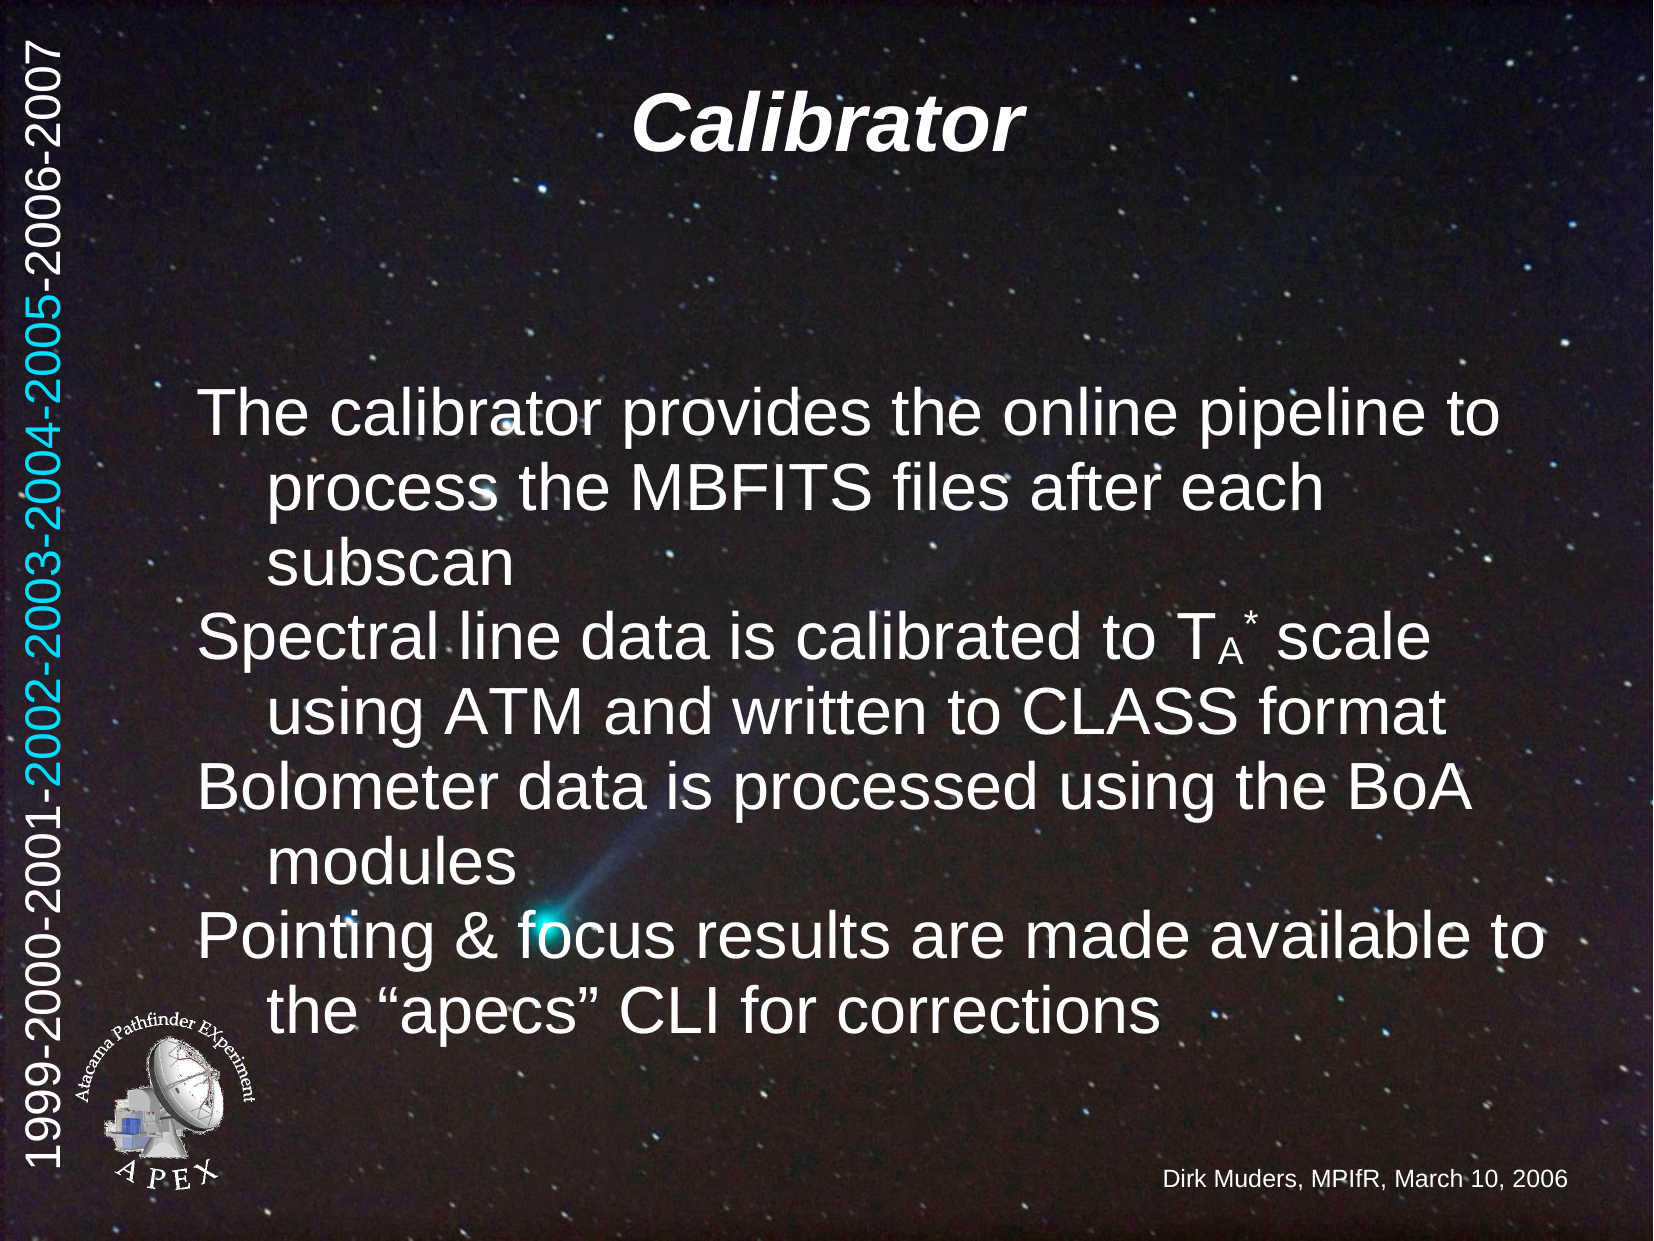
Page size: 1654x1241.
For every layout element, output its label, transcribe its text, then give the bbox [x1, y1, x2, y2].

list The calibrator provides the online pipeline to process the MBFITS files after each subscan Spectral line data is calibrated to TA* scale using ATM and written to CLASS format Bolometer data is processed using the BoA modules Pointing & focus results are made available to the “apecs” CLI for corrections [184, 375, 1575, 1157]
text_box 1999-2000-2001-2002-2003-2004-2005-2006-2007 [14, 38, 76, 1172]
picture [0, 0, 1653, 1241]
title Calibrator [121, 19, 1534, 227]
